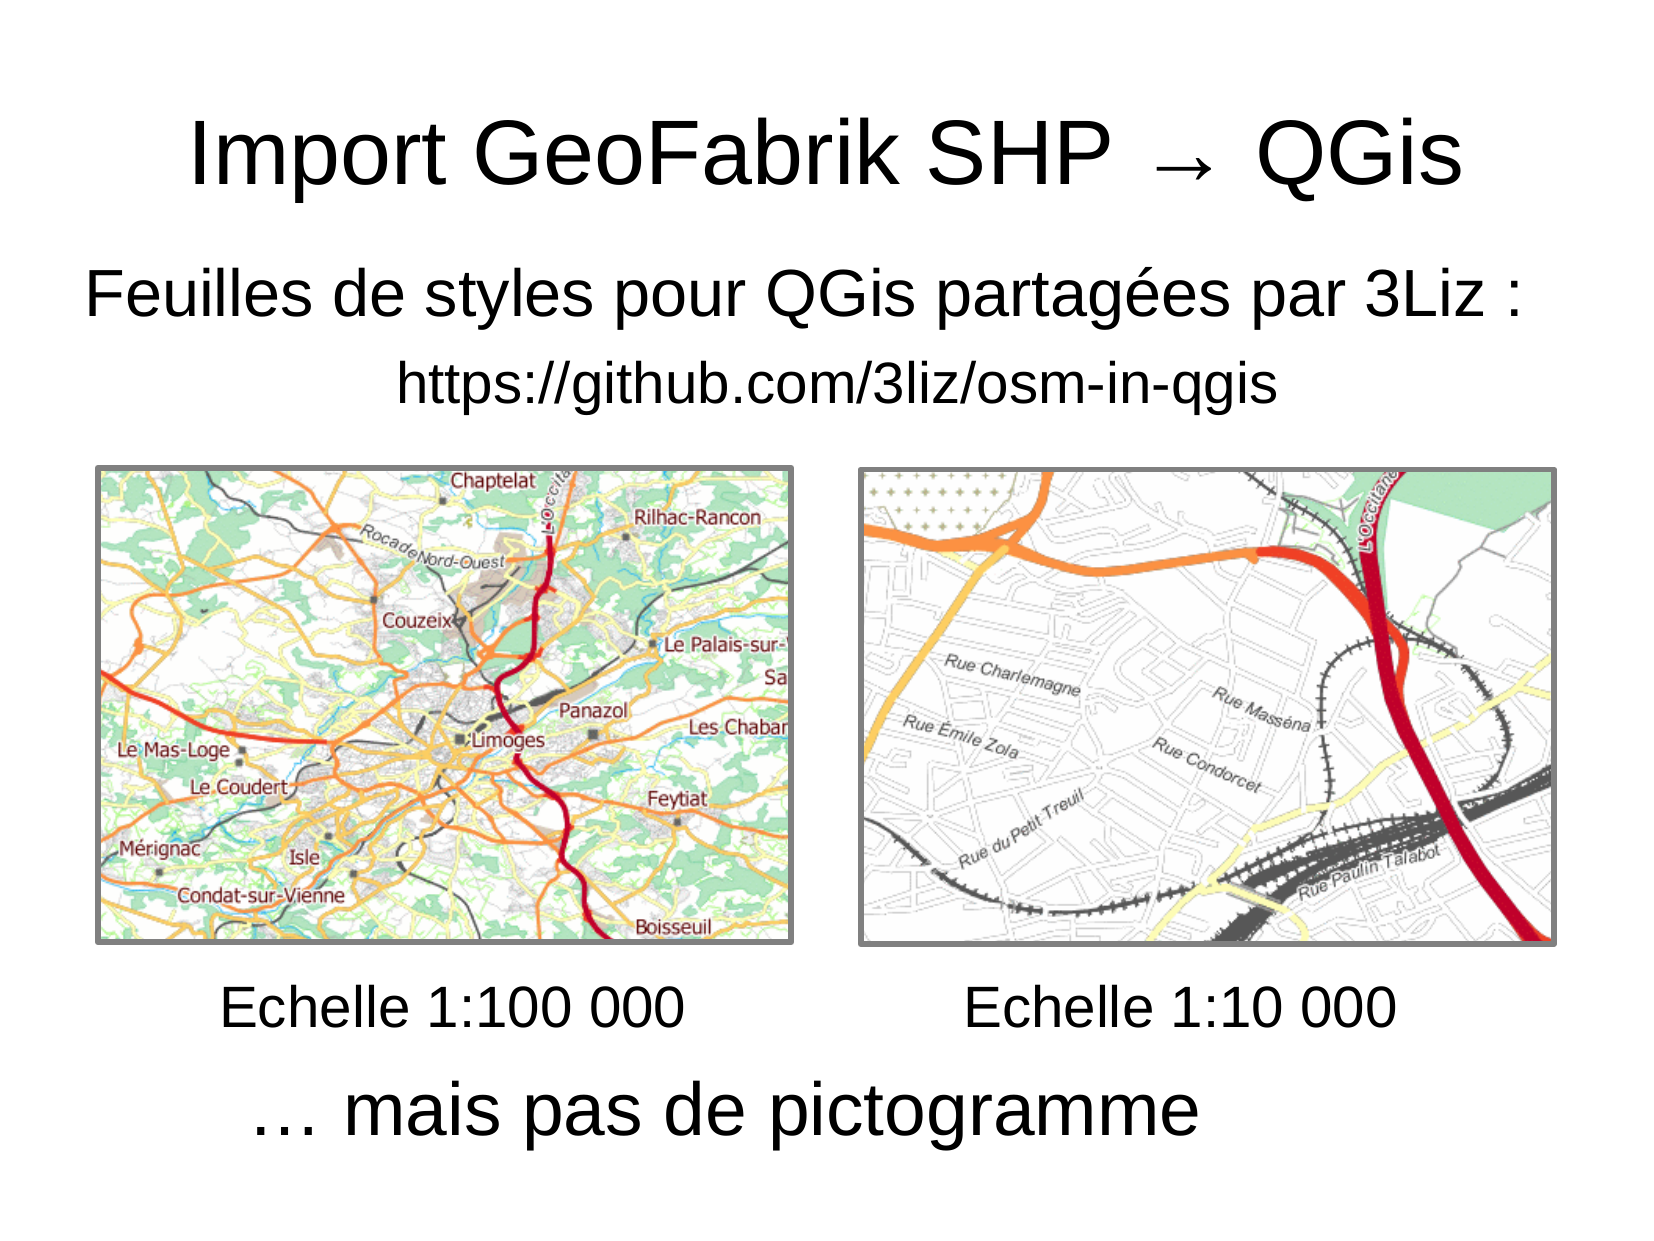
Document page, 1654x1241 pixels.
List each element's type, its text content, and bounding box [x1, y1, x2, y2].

picture [100, 470, 789, 940]
list Feuilles de styles pour QGis partagées par 3Liz : https://github.com/3liz/osm-in-qgis [84, 256, 1573, 433]
text_box Echelle 1:100 000 [204, 967, 702, 1047]
text_box … mais pas de pictogramme [232, 1060, 1255, 1160]
picture [863, 472, 1552, 942]
title Import GeoFabrik SHP → QGis [82, 49, 1571, 257]
text_box Echelle 1:10 000 [948, 967, 1414, 1047]
